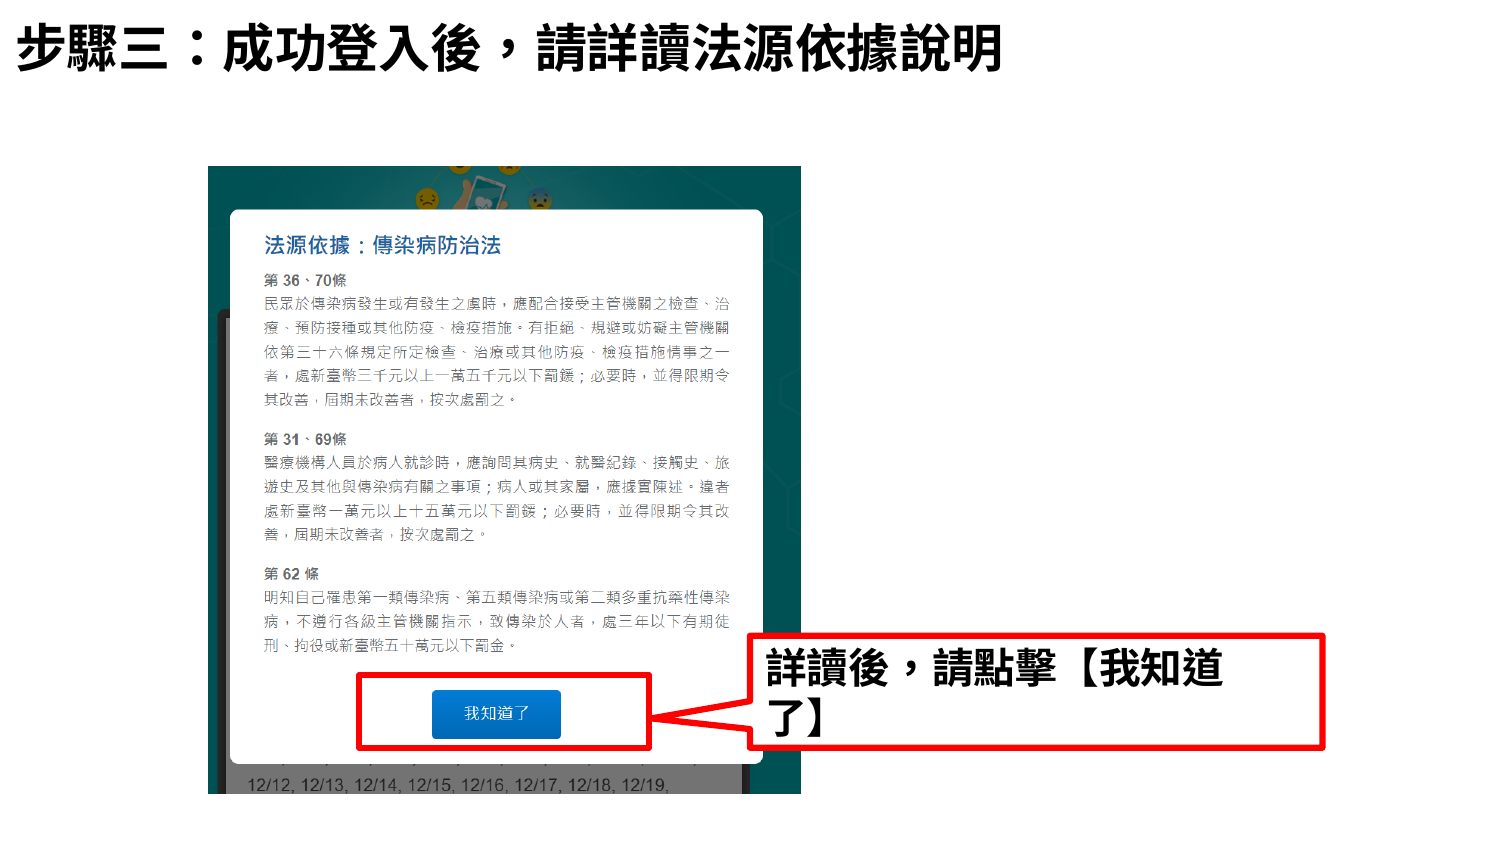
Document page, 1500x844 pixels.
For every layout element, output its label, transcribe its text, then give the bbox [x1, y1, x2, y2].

title 步驟三：成功登入後，請詳讀法源依據說明 [0, 0, 1490, 138]
picture [362, 678, 646, 745]
text_box 詳讀後，請點擊【我知道了】 [651, 635, 1323, 748]
picture [208, 166, 801, 794]
